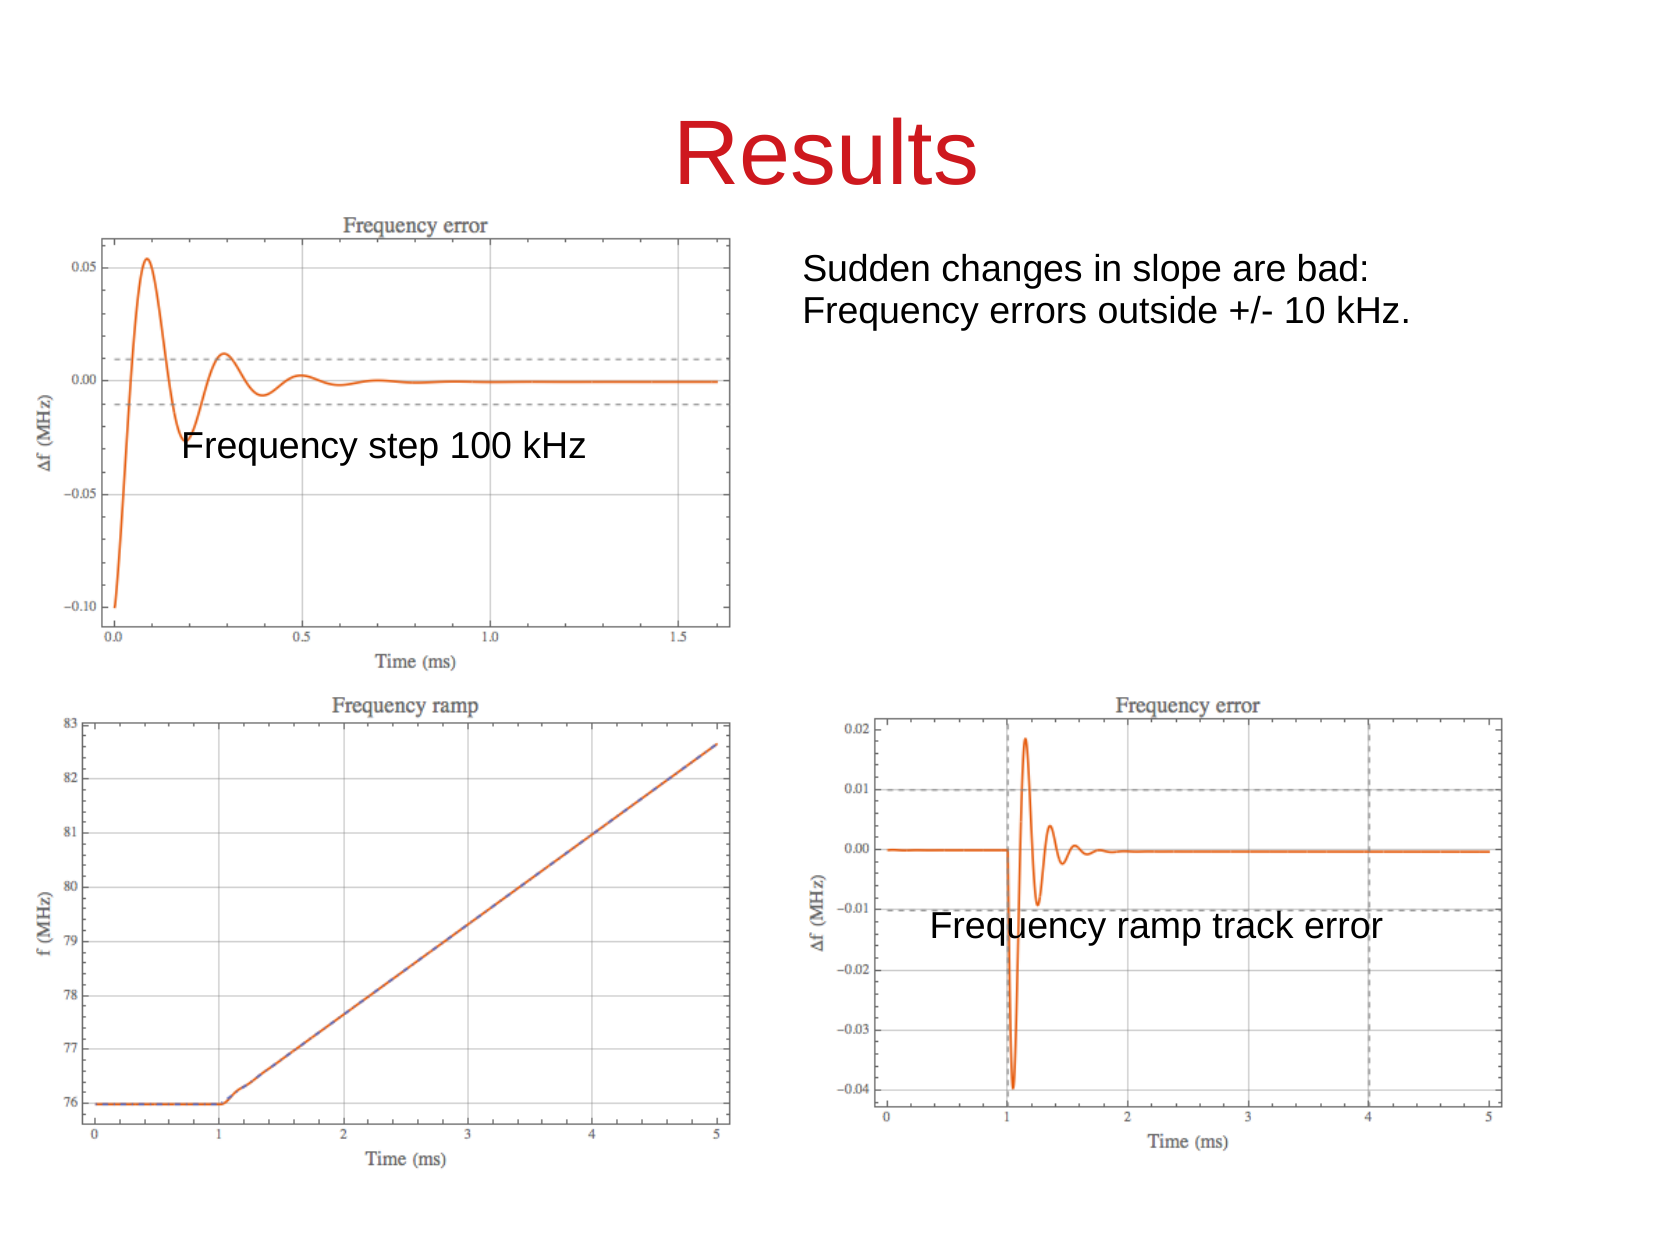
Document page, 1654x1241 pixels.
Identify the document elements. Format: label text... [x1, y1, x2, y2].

title Results [82, 49, 1571, 257]
picture [36, 216, 732, 676]
text_box Sudden changes in slope are bad: Frequency errors outside +/- 10 kHz. [787, 240, 1553, 338]
picture [36, 696, 732, 1171]
picture [809, 696, 1504, 1156]
